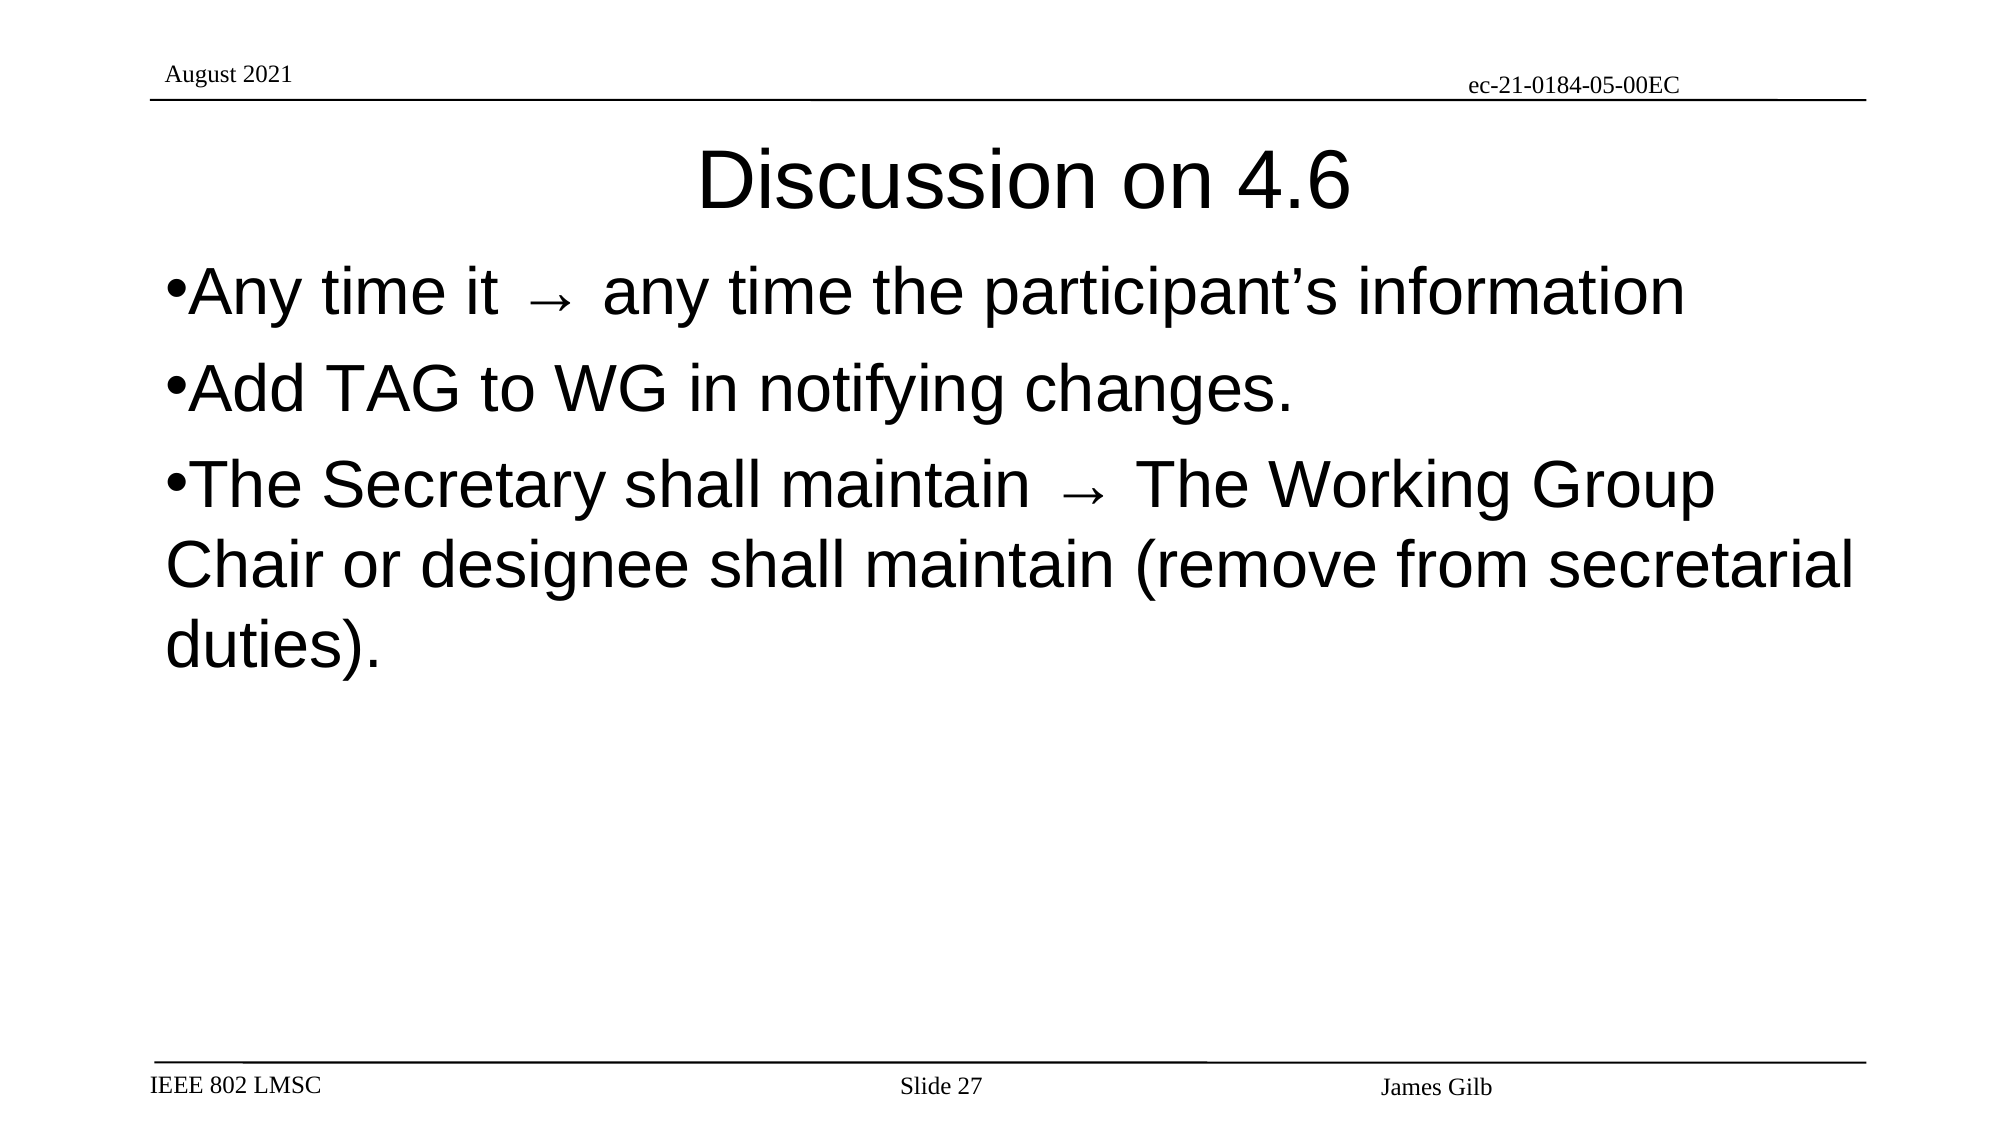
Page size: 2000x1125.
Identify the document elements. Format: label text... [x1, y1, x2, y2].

list Any time it → any time the participant’s information Add TAG to WG in notifying changes. The Secretary shall maintain → The Working Group Chair or designee shall maintain (remove from secretarial duties). [150, 239, 1900, 1051]
title Discussion on 4.6 [149, 112, 1900, 238]
text_box Slide [799, 1069, 1083, 1108]
